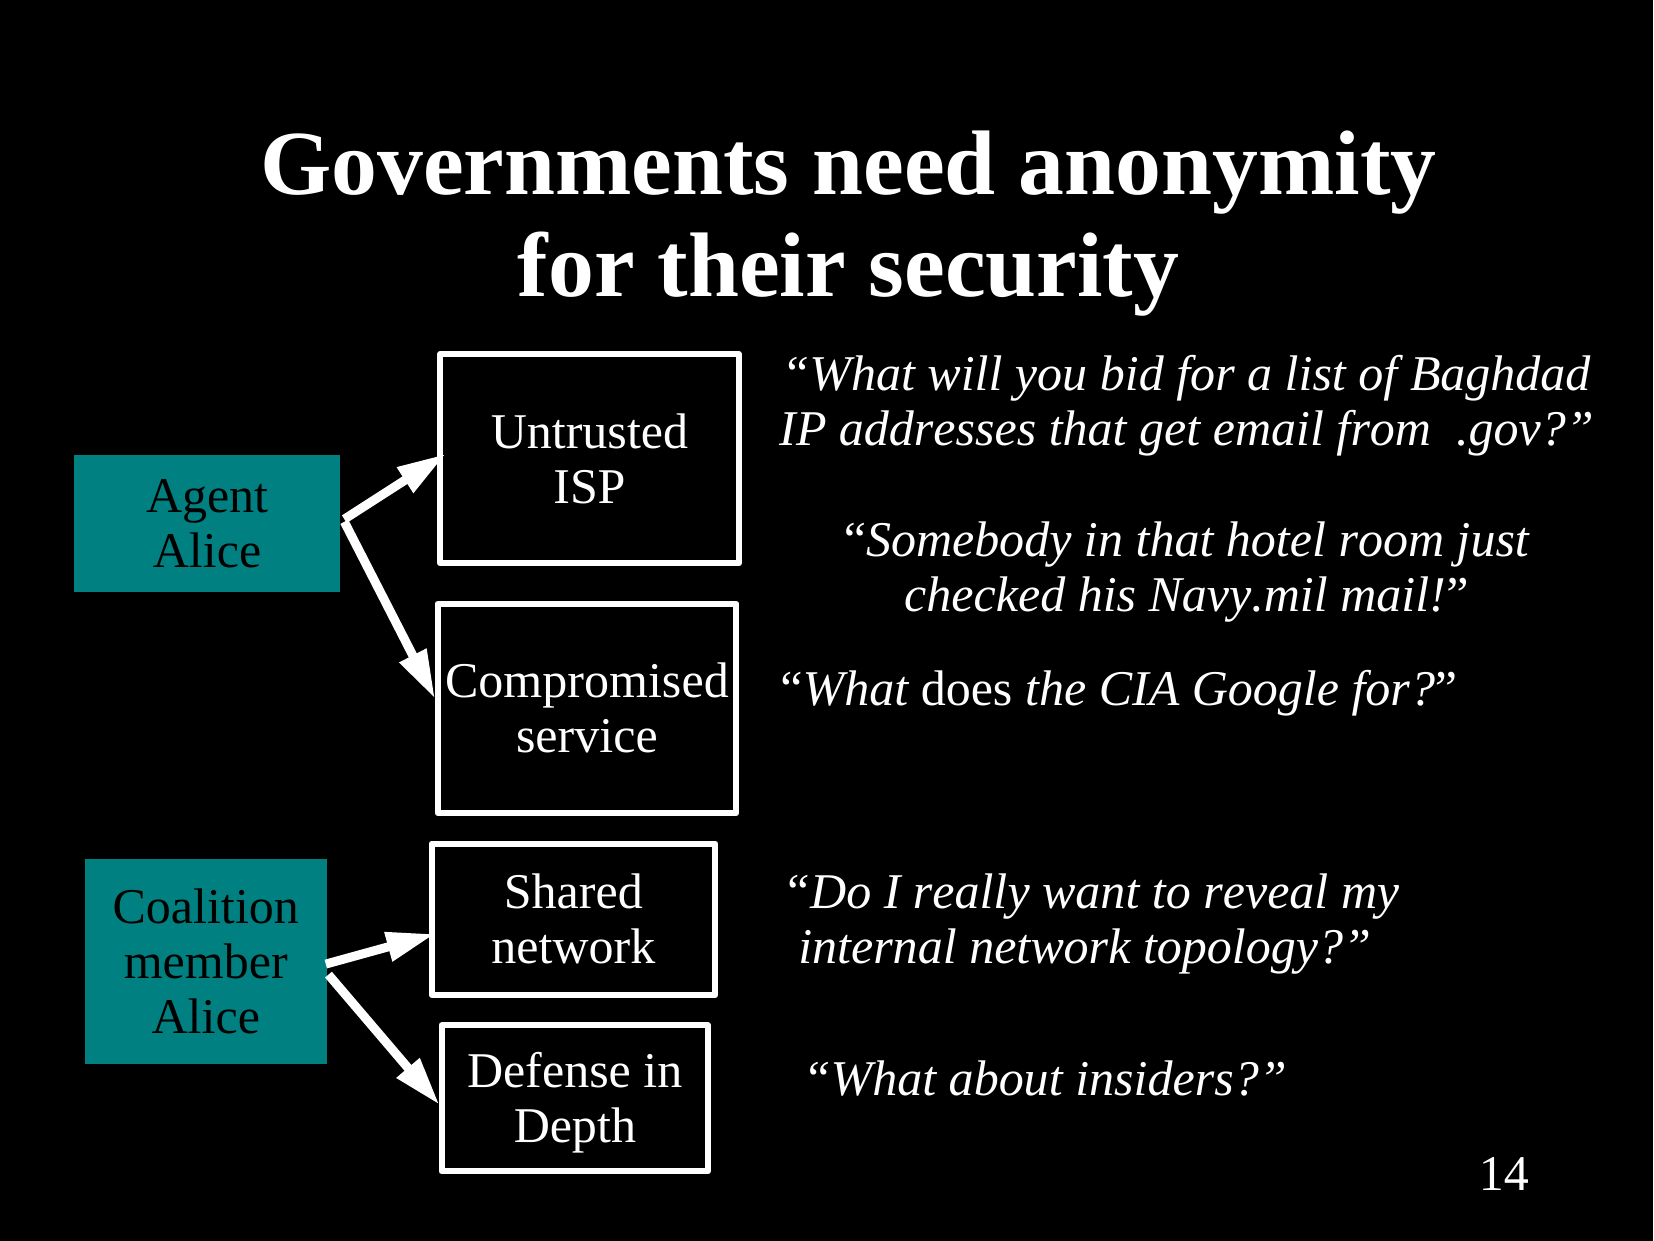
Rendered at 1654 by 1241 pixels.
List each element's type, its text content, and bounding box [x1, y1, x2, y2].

text_box Shared network [431, 843, 716, 995]
text_box Defense in Depth [441, 1025, 708, 1172]
text_box Compromised service [437, 603, 737, 813]
text_box Untrusted ISP [440, 354, 739, 564]
text_box Coalition member Alice [84, 858, 328, 1065]
title Governments need anonymity for their security [121, 76, 1578, 353]
text_box “Do I really want to reveal my internal network topology?” [782, 863, 1589, 991]
text_box “What about insiders?” [727, 1051, 1603, 1188]
text_box Agent Alice [73, 454, 341, 593]
text_box “What will you bid for a list of Baghdad IP addresses that get email from .gov?” “Somebody in that hotel room just checked his Navy.mil mail!” [779, 346, 1597, 678]
text_box “What does the CIA Google for?” [780, 678, 1464, 718]
